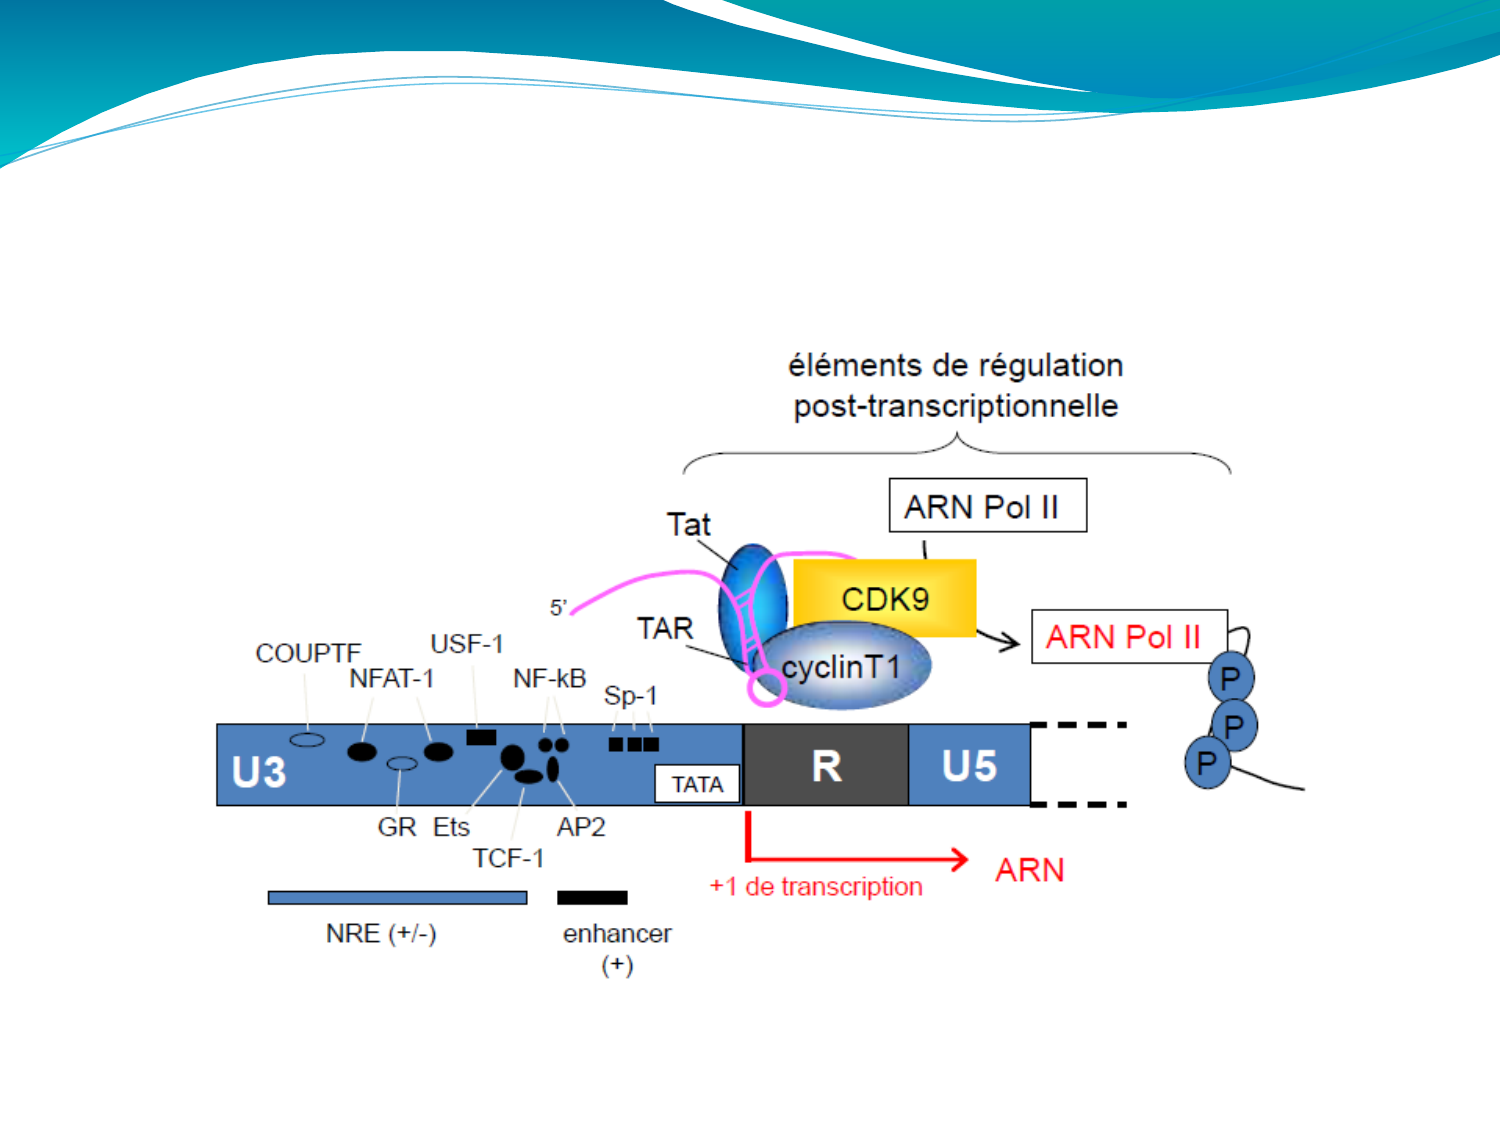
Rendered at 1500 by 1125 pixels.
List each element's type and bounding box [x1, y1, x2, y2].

picture [132, 331, 1368, 1024]
title [75, 115, 1425, 303]
